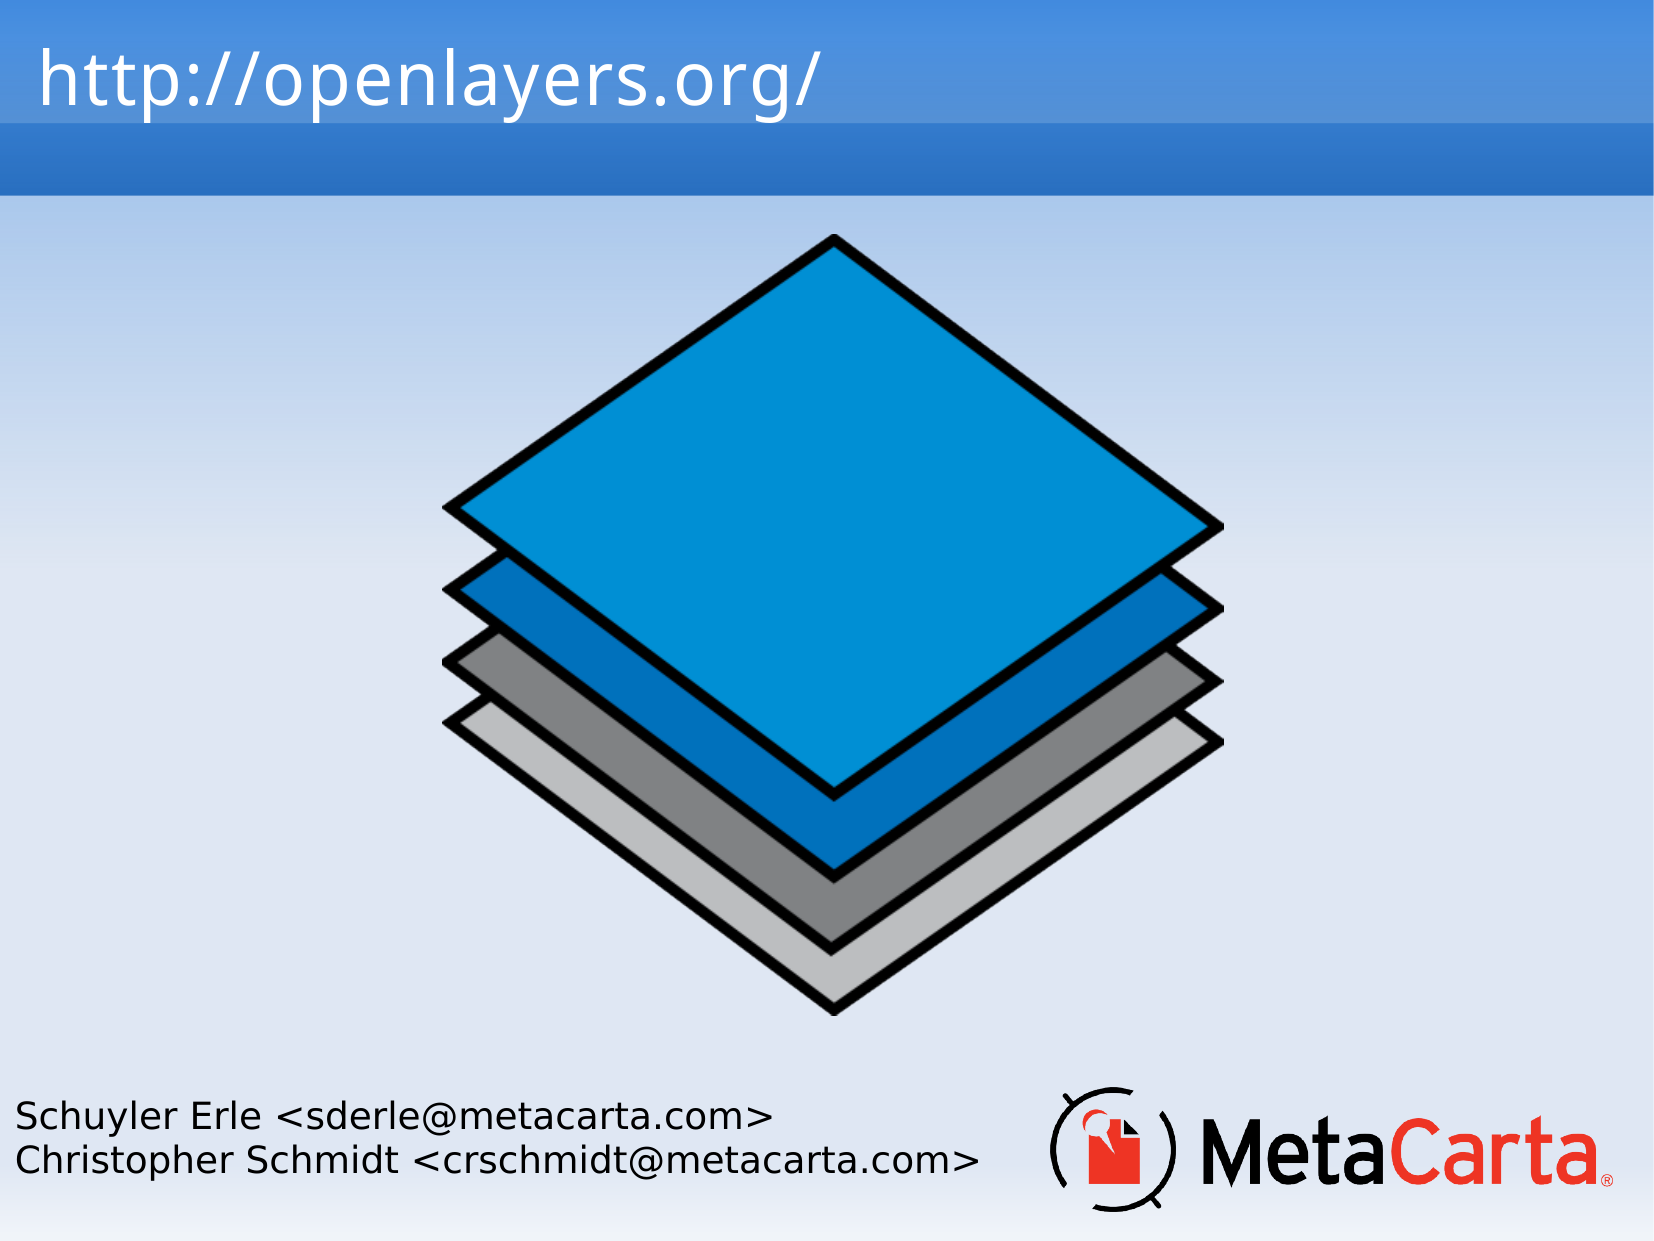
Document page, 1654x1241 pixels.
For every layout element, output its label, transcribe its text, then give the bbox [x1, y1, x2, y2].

subtitle [82, 290, 1571, 1109]
text_box Schuyler Erle <sderle@metacarta.com> Christopher Schmidt <crschmidt@metacarta.com> [0, 1087, 1013, 1238]
picture [0, 0, 1654, 1241]
title http://openlayers.org/ [37, 2, 1463, 151]
